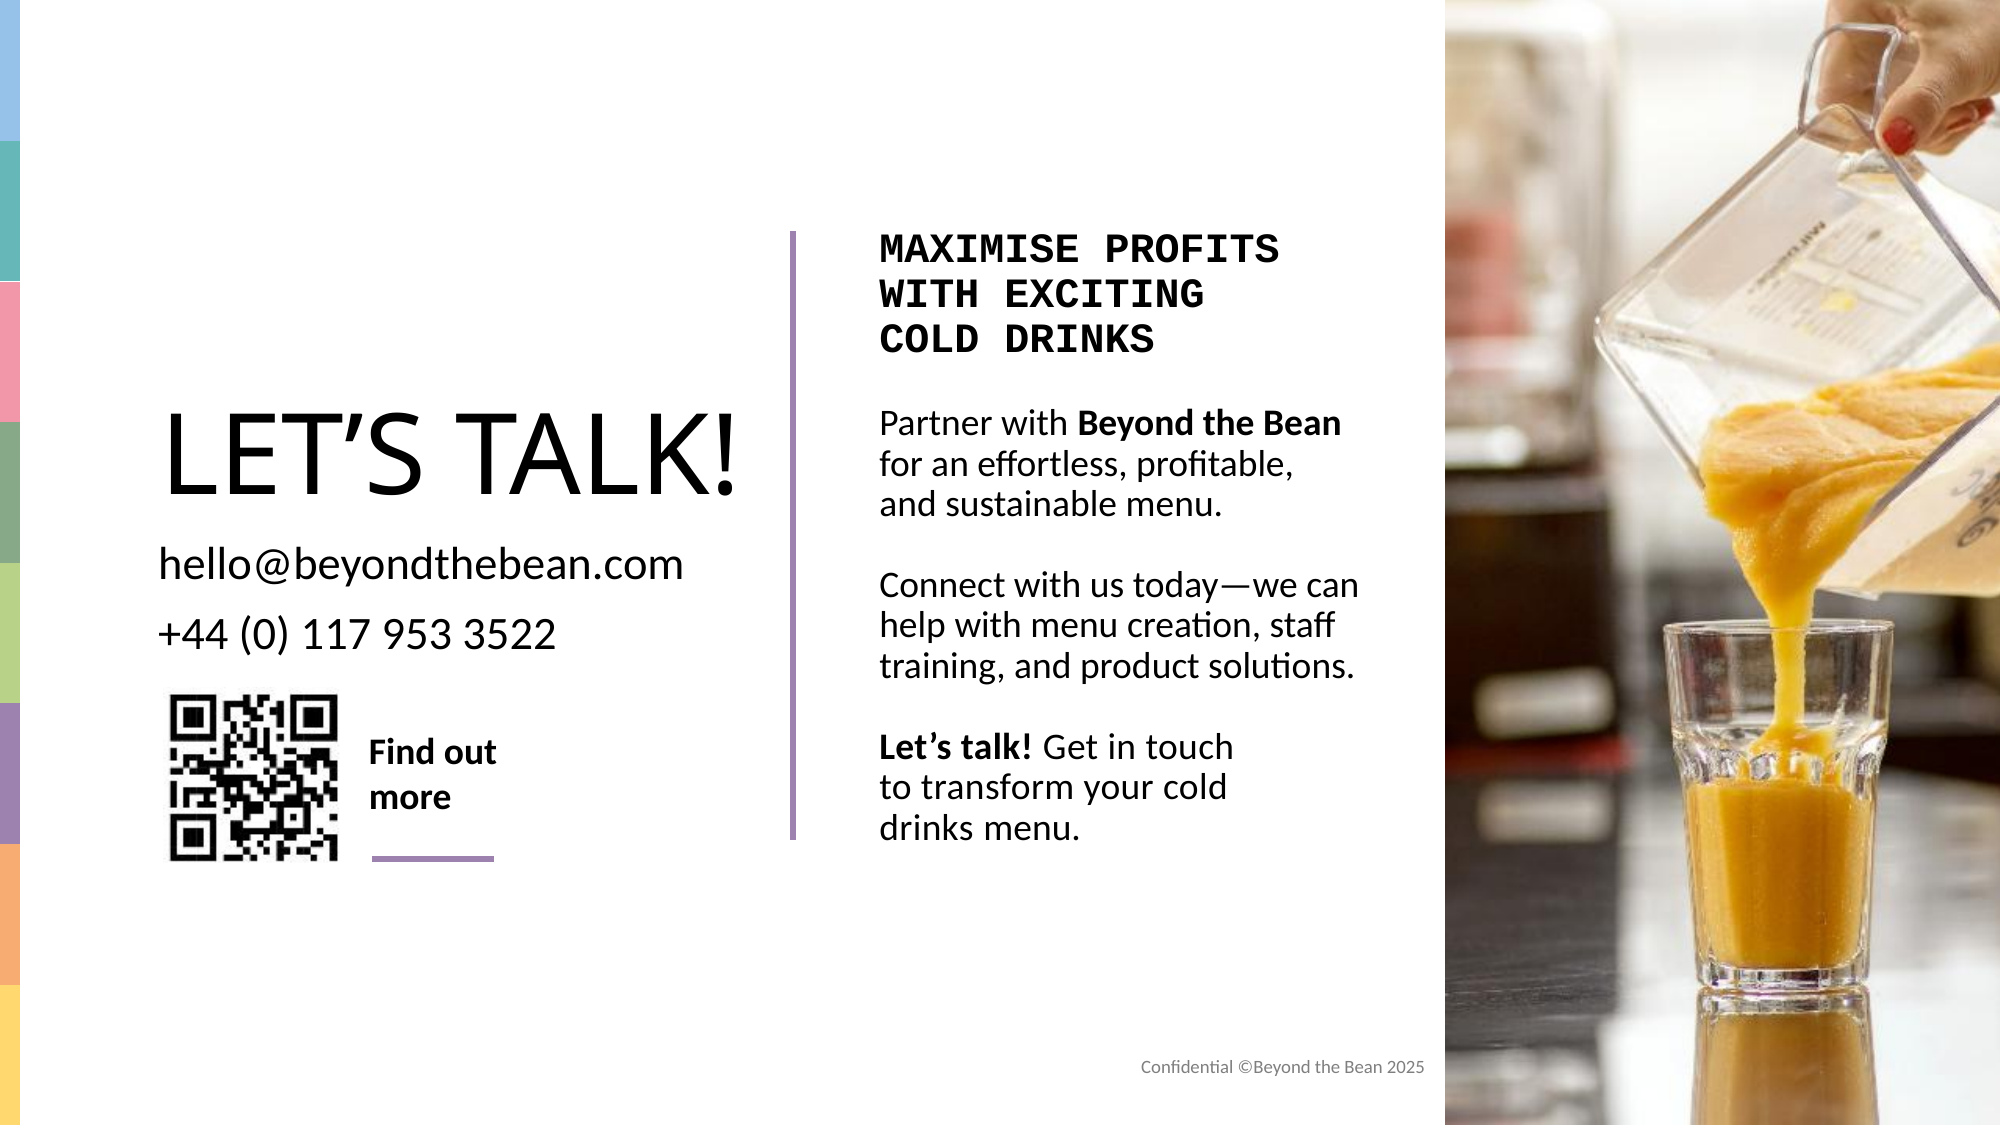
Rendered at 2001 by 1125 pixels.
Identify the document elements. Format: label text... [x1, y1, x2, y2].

text_box [0, 0, 20, 281]
picture [163, 687, 344, 866]
text_box Confidential ©Beyond the Bean 2025 [1125, 1047, 1445, 1086]
text_box Maximise profits with exciting cold drinks [879, 226, 1305, 317]
text_box Partner with Beyond the Bean for an effortless, profitable, and sustainable menu. Connect with us today—we can help with menu creation, staff training, and product solutions. Let’s talk! Get in touch to transform your cold drinks menu. [879, 403, 1373, 855]
text_box Find out more [353, 719, 552, 826]
text_box [0, 282, 20, 1125]
picture [1445, 0, 2000, 1125]
text_box hello@beyondthebean.com +44 (0) 117 953 3522 [66, 77, 1445, 983]
text_box hello@beyondthebean.com +44 (0) 117 953 3522 [143, 532, 743, 668]
text_box LET’S TALK! [160, 408, 786, 640]
